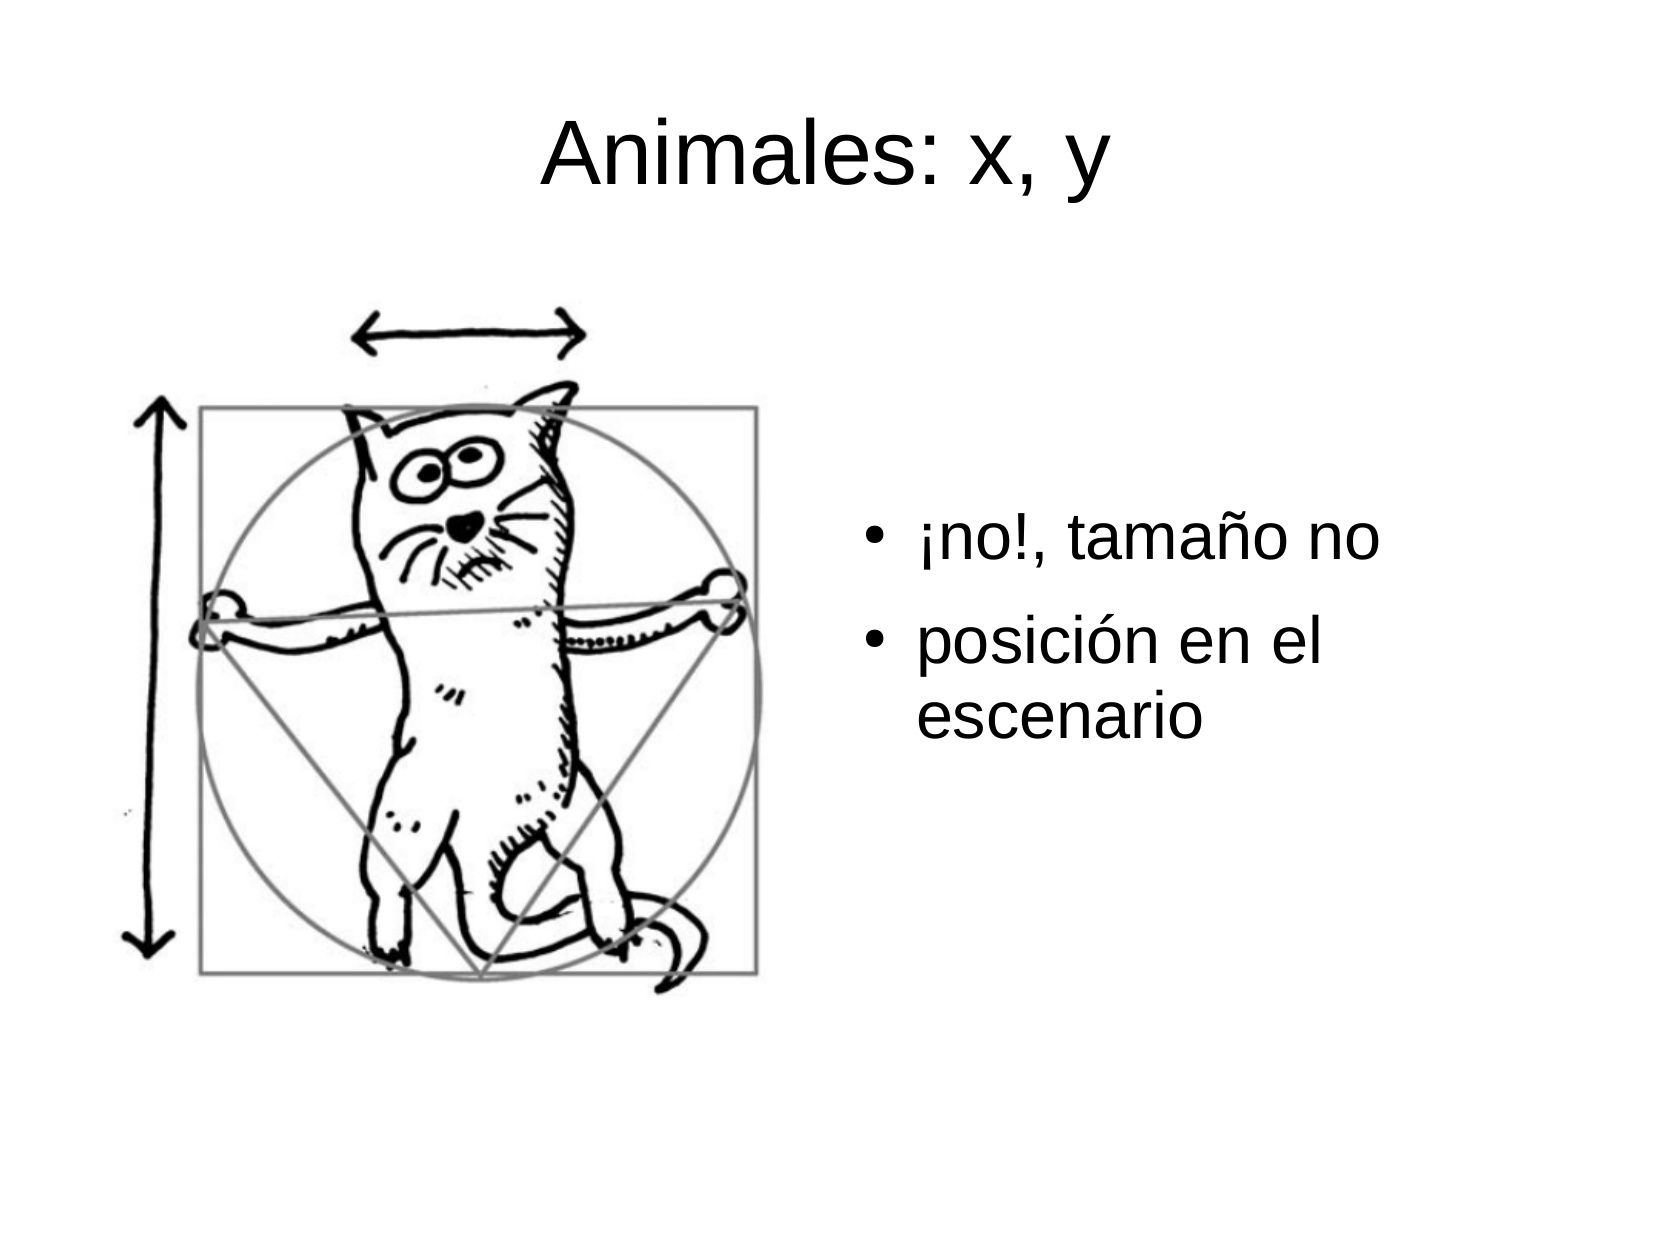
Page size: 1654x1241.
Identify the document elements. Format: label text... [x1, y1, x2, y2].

title Animales: x, y [82, 49, 1571, 257]
picture [104, 290, 787, 1010]
list ¡no!, tamaño no posición en el escenario [845, 290, 1572, 1010]
